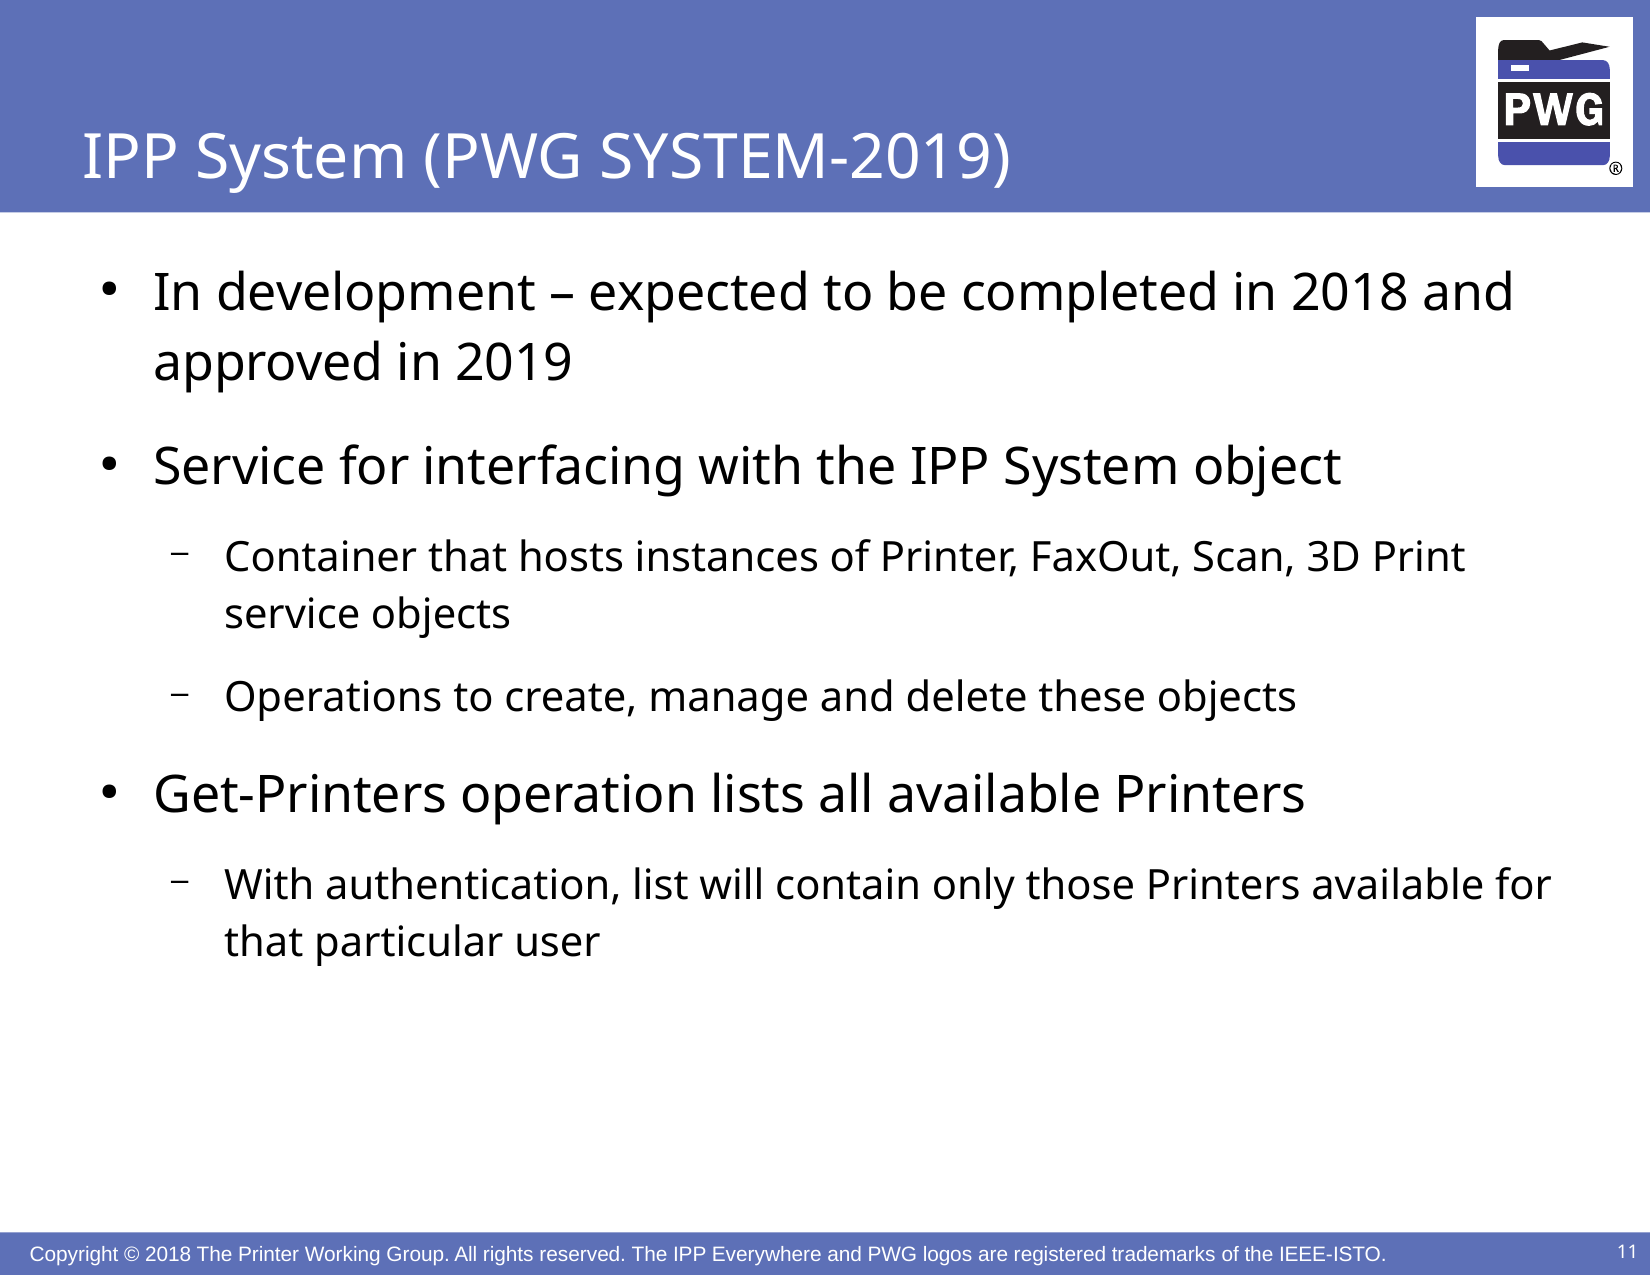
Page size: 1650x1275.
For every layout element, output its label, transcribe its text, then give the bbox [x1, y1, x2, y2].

title IPP System (PWG SYSTEM-2019) [82, 8, 1449, 198]
list In development – expected to be completed in 2018 and approved in 2019 Service for interfacing with the IPP System object Container that hosts instances of Printer, FaxOut, Scan, 3D Print service objects Operations to create, manage and delete these objects Get-Printers operation lists all available Printers With authentication, list will contain only those Printers available for that particular user [82, 254, 1568, 1233]
